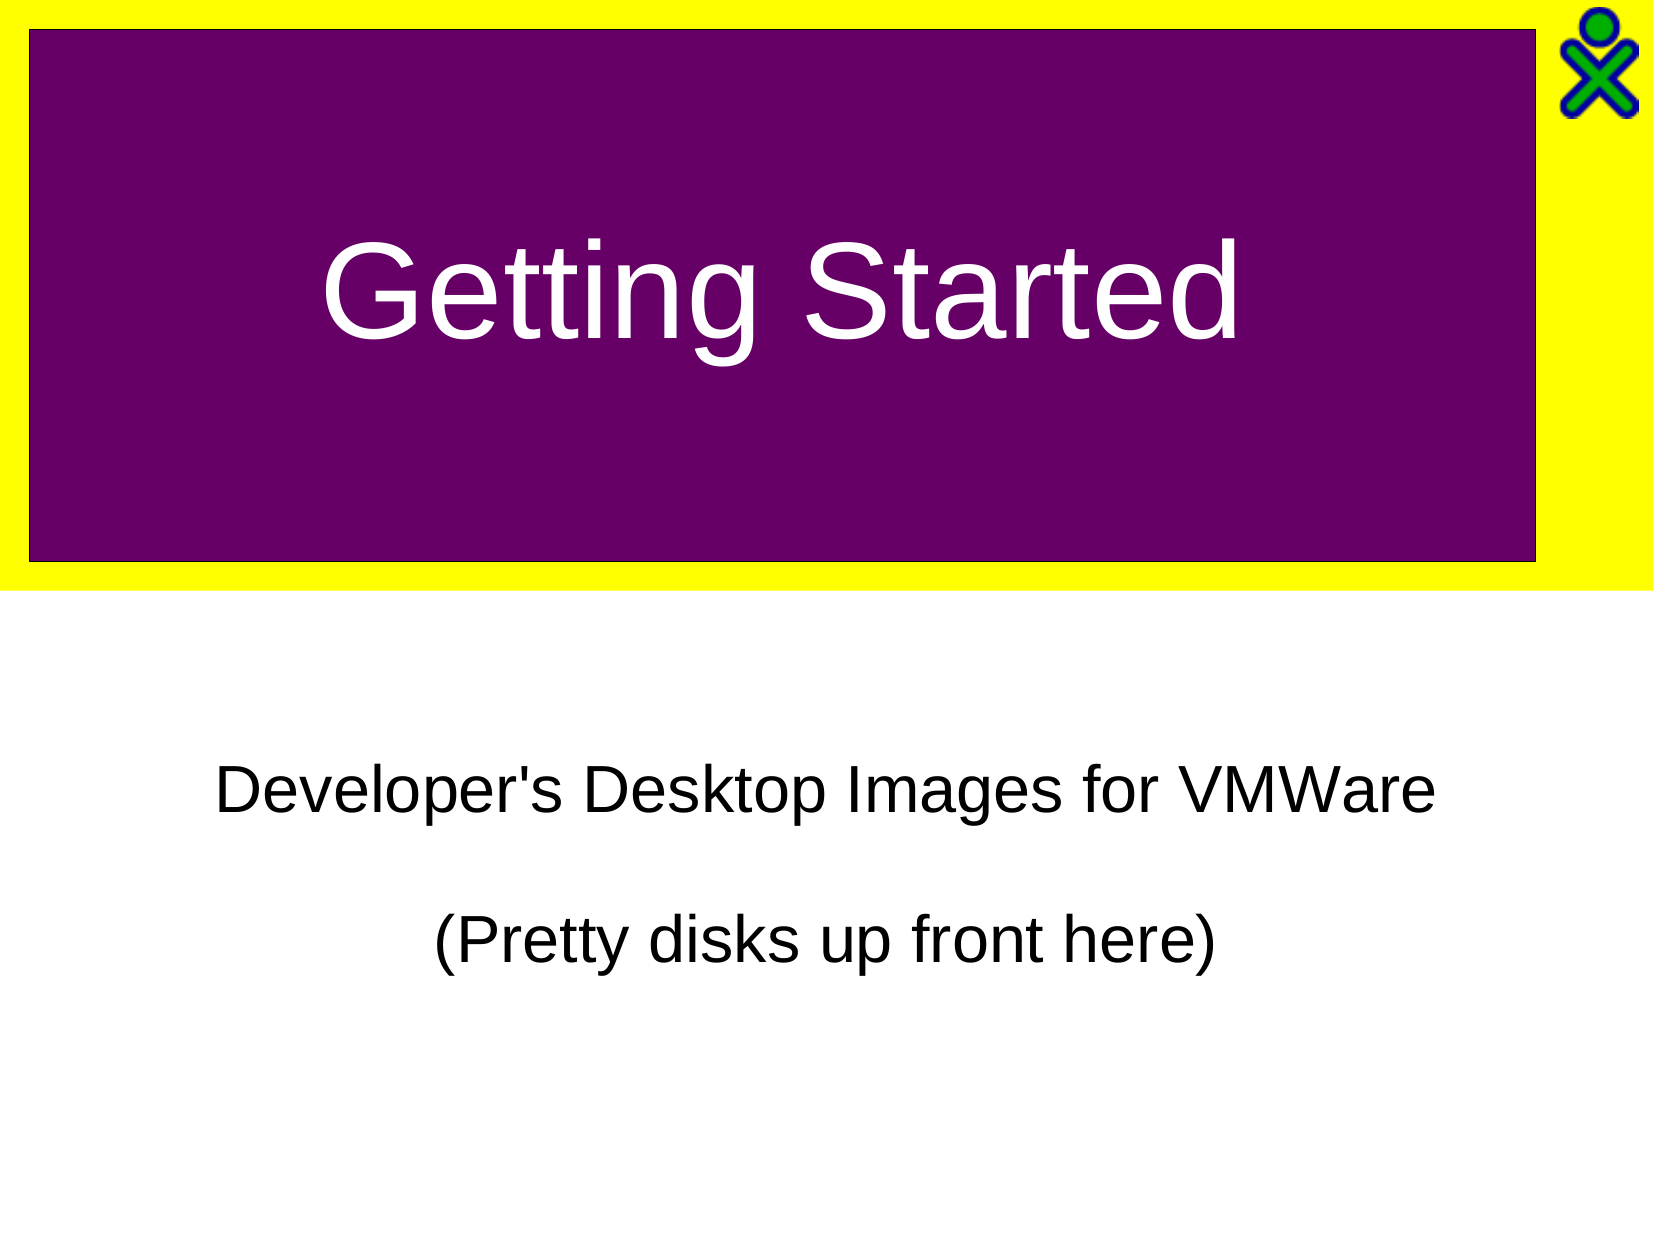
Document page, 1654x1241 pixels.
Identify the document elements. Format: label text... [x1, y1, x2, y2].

picture [1559, 7, 1639, 119]
subtitle Developer's Desktop Images for VMWare (Pretty disks up front here) [82, 627, 1571, 1102]
title Getting Started [59, 56, 1506, 525]
